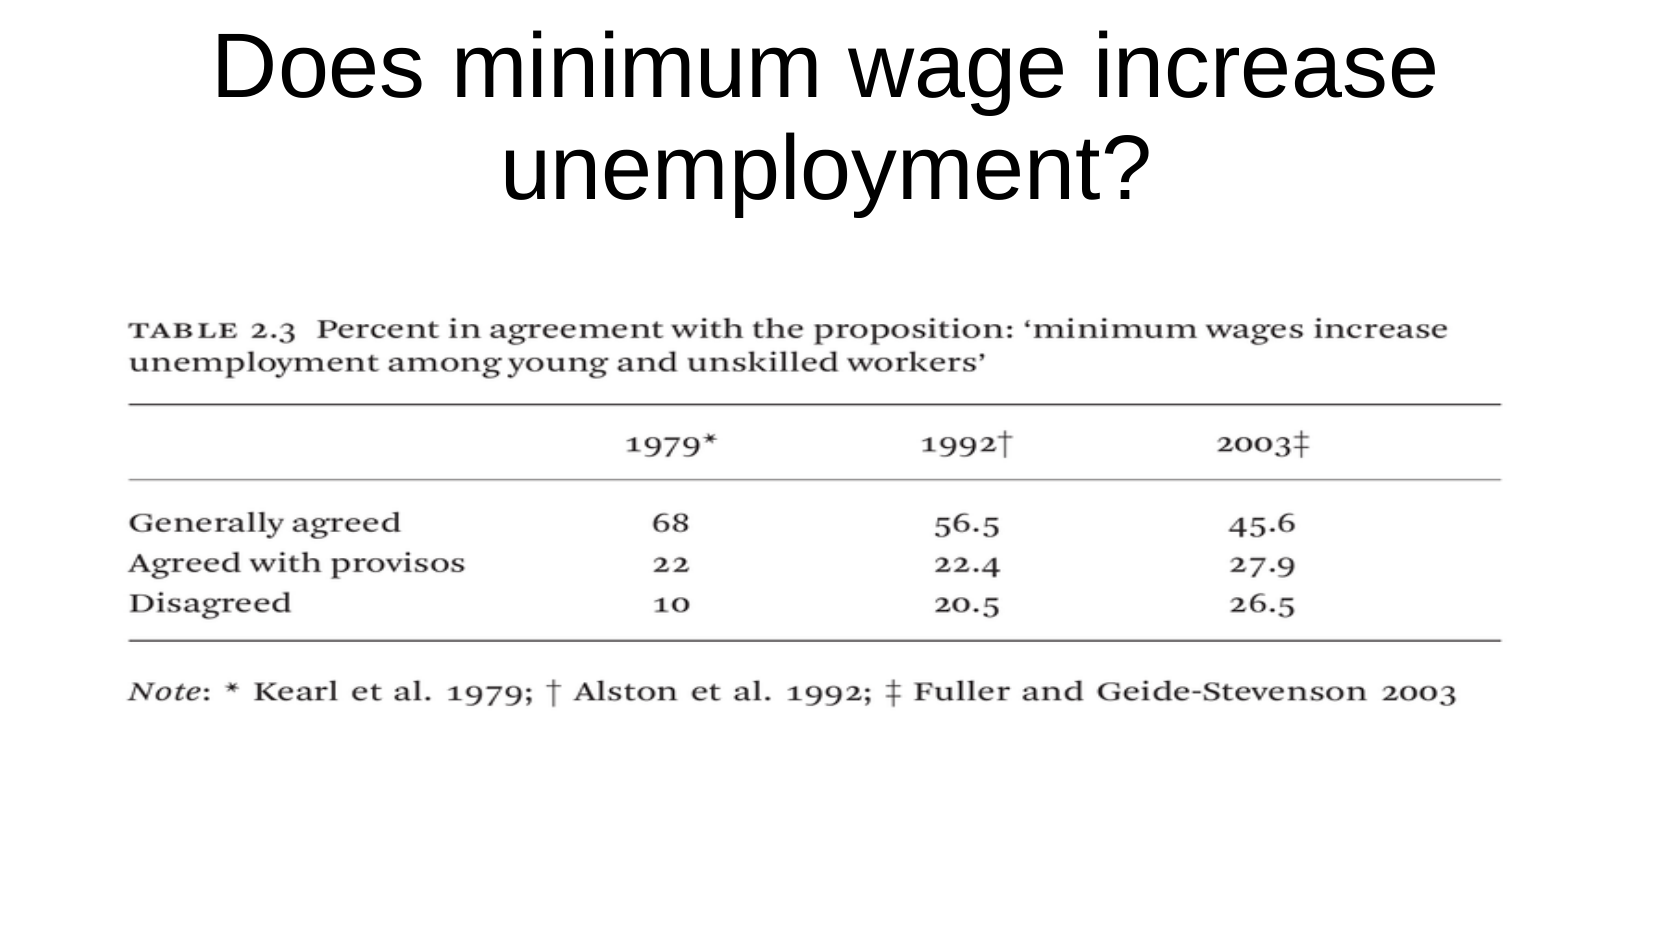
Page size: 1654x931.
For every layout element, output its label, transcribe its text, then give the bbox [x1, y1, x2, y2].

picture [84, 284, 1512, 727]
title Does minimum wage increase unemployment? [82, 37, 1571, 193]
